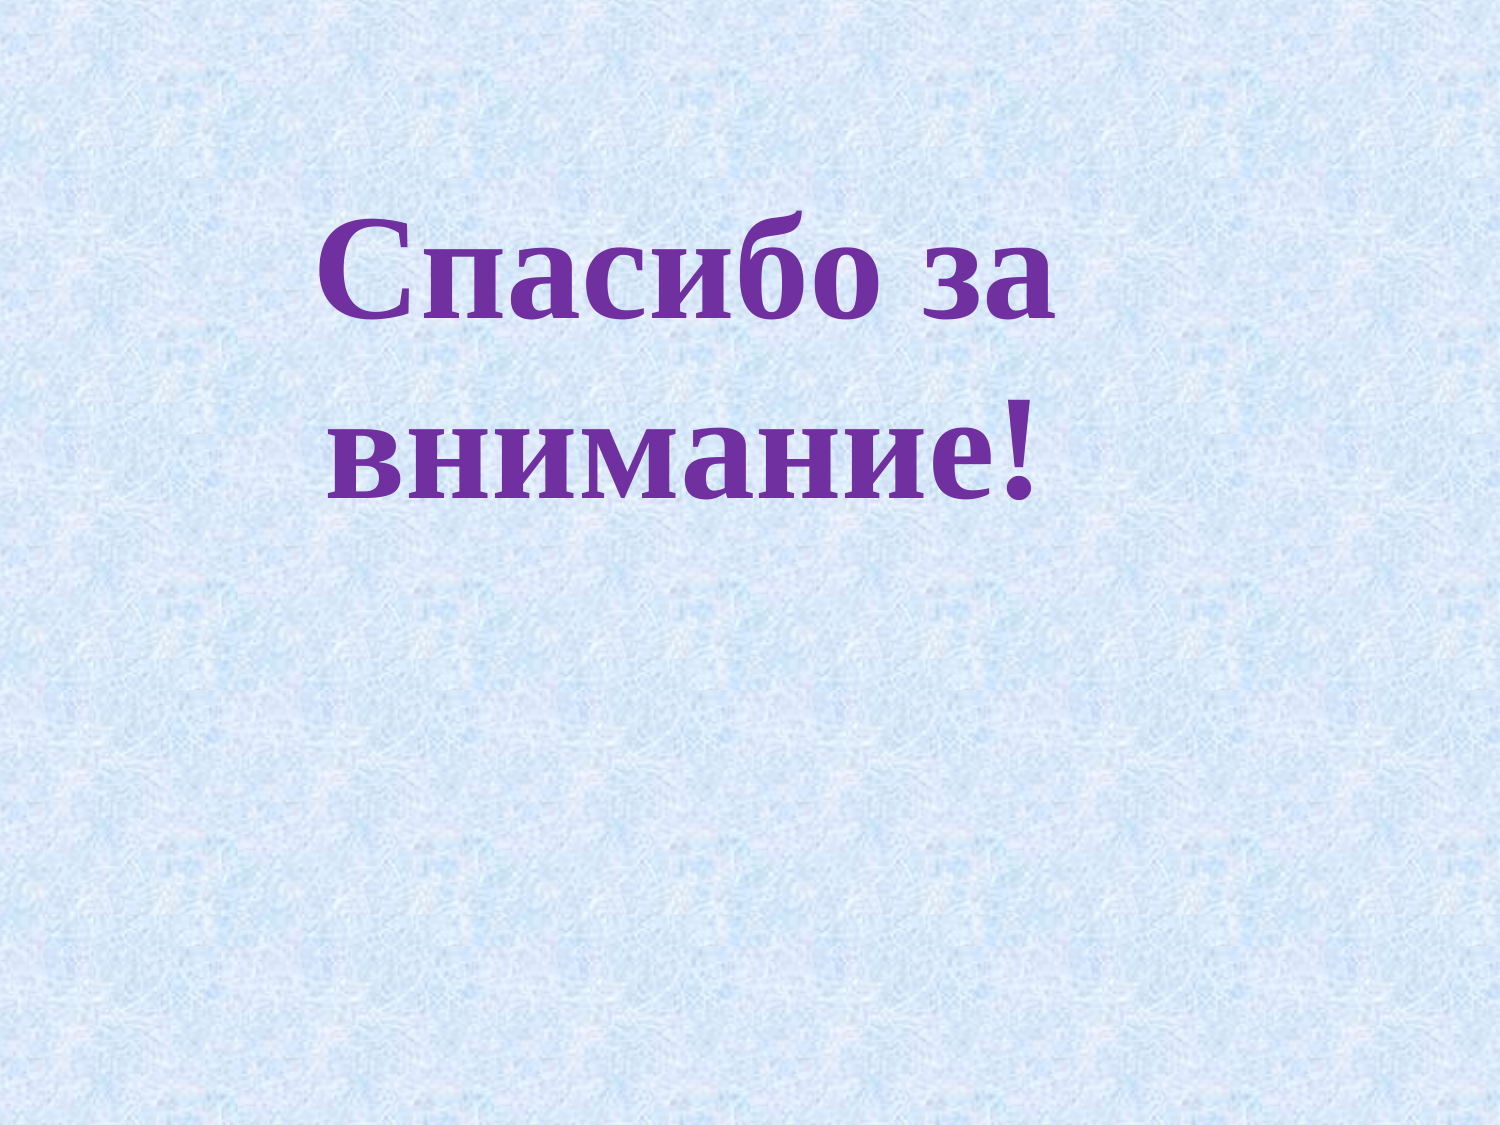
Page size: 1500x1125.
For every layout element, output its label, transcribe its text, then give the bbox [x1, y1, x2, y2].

picture [0, 0, 1500, 1125]
text_box Спасибо за внимание! [183, 160, 1188, 537]
